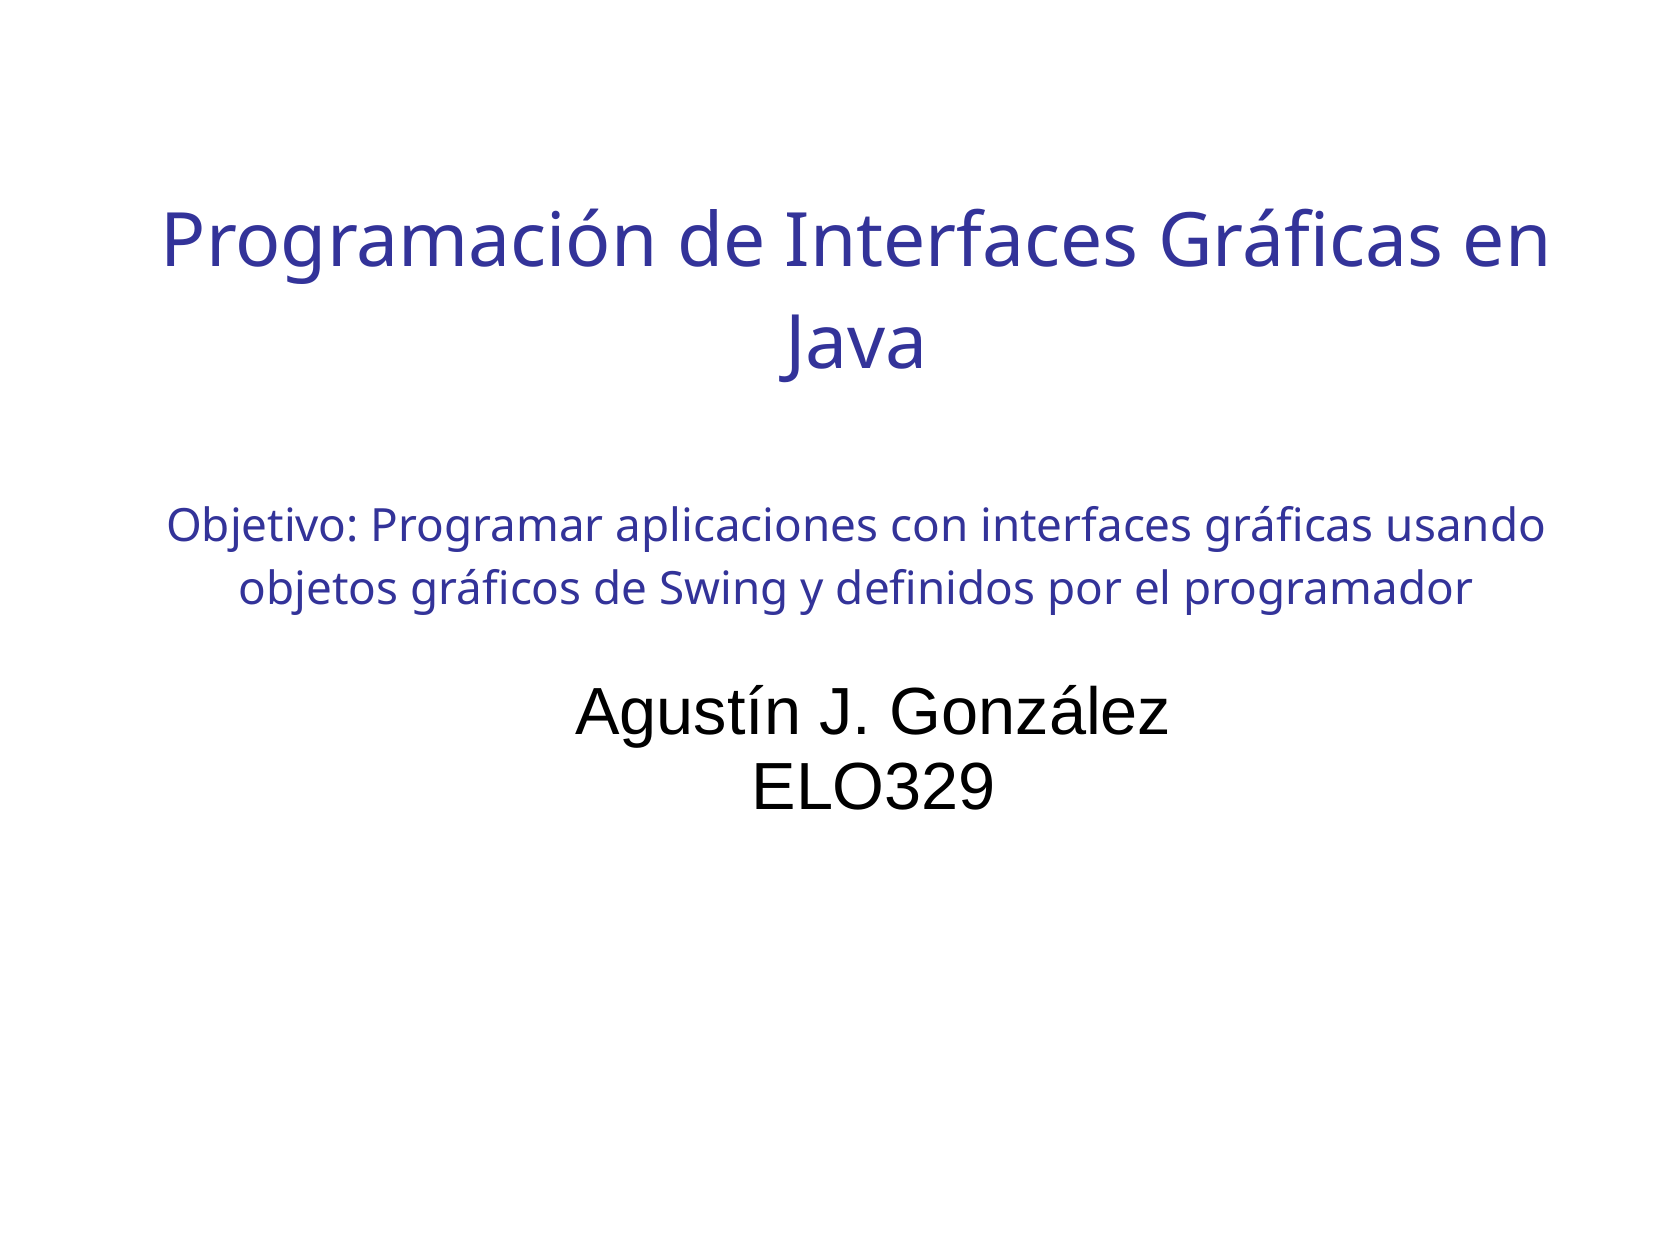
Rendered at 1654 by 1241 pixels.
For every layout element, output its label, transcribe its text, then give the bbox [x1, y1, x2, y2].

title Programación de Interfaces Gráficas en Java Objetivo: Programar aplicaciones con interfaces gráficas usando objetos gráficos de Swing y definidos por el programador [112, 268, 1601, 535]
subtitle Agustín J. González ELO329 [92, 624, 1581, 874]
